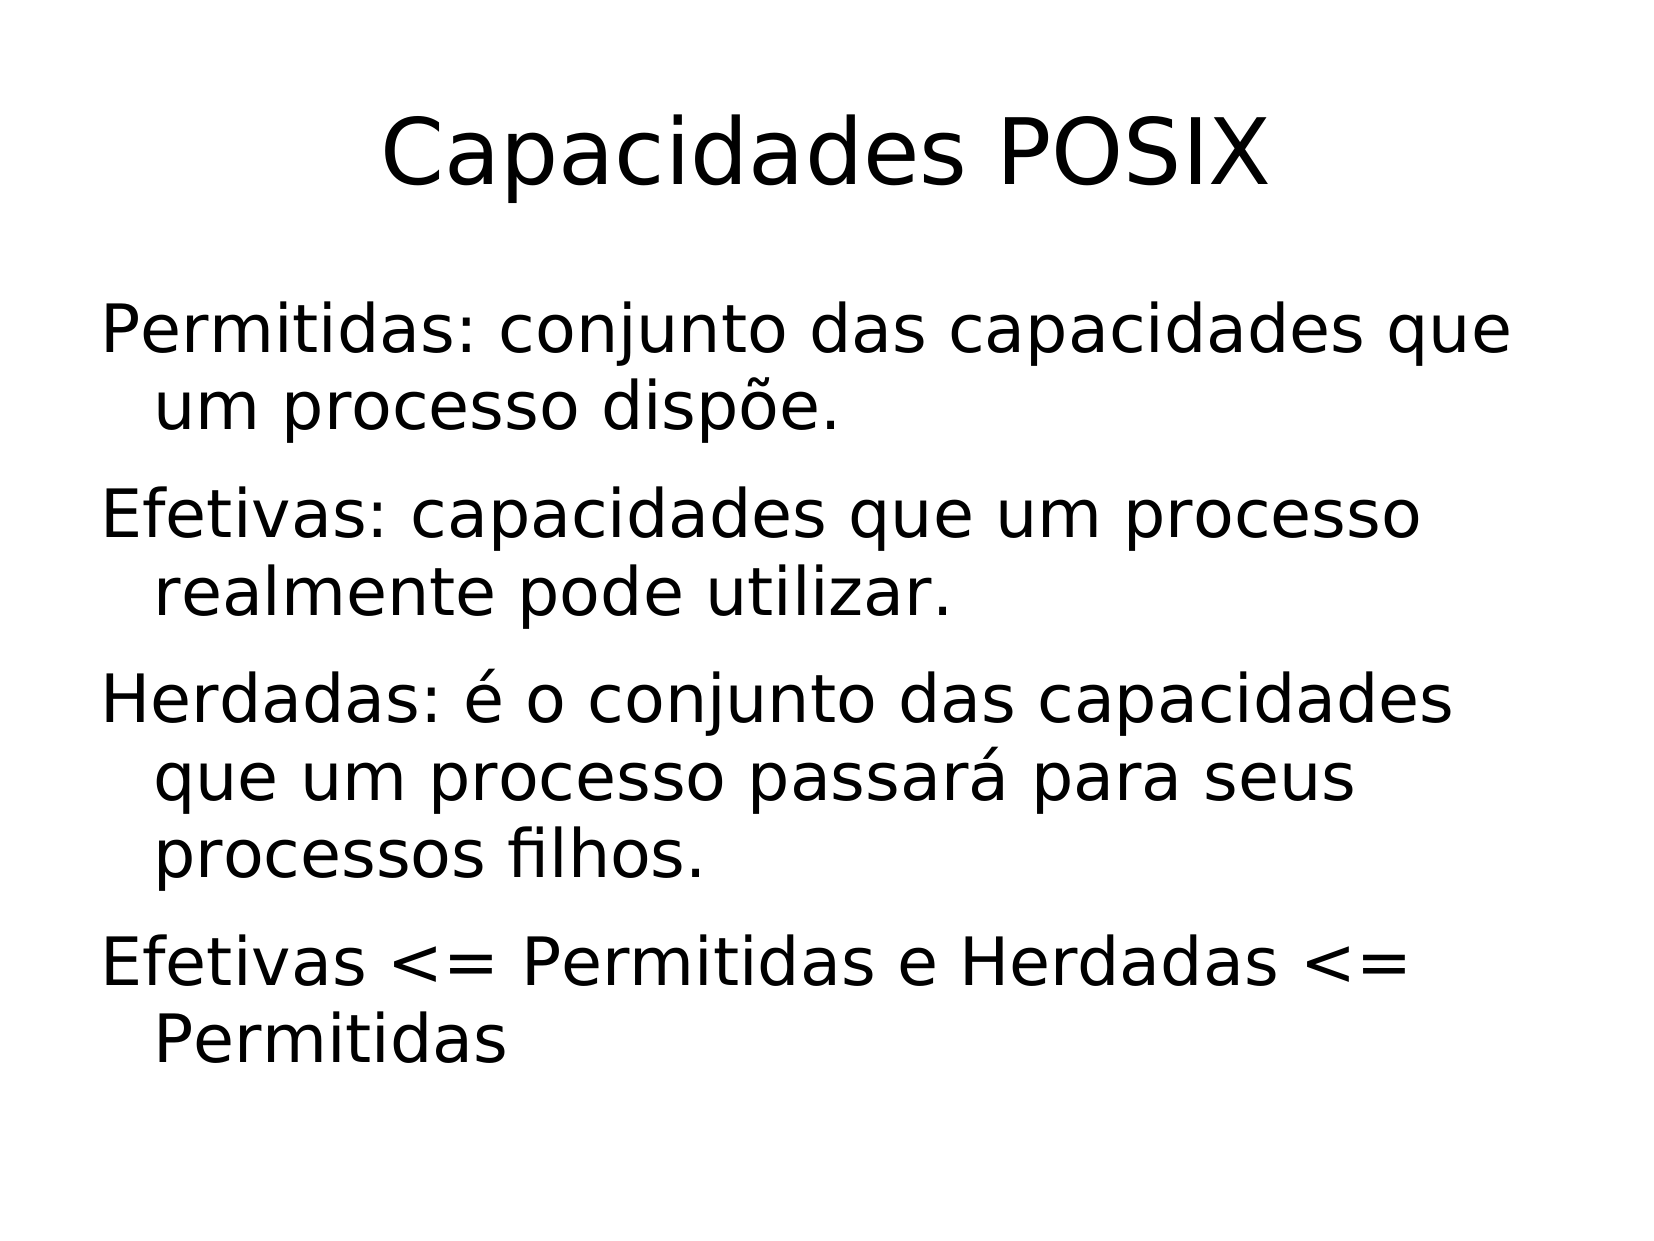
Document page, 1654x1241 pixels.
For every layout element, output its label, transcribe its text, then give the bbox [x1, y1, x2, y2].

list Permitidas: conjunto das capacidades que um processo dispõe. Efetivas: capacidades que um processo realmente pode utilizar. Herdadas: é o conjunto das capacidades que um processo passará para seus processos filhos. Efetivas <= Permitidas e Herdadas <= Permitidas [82, 290, 1571, 1109]
title Capacidades POSIX [82, 49, 1571, 257]
